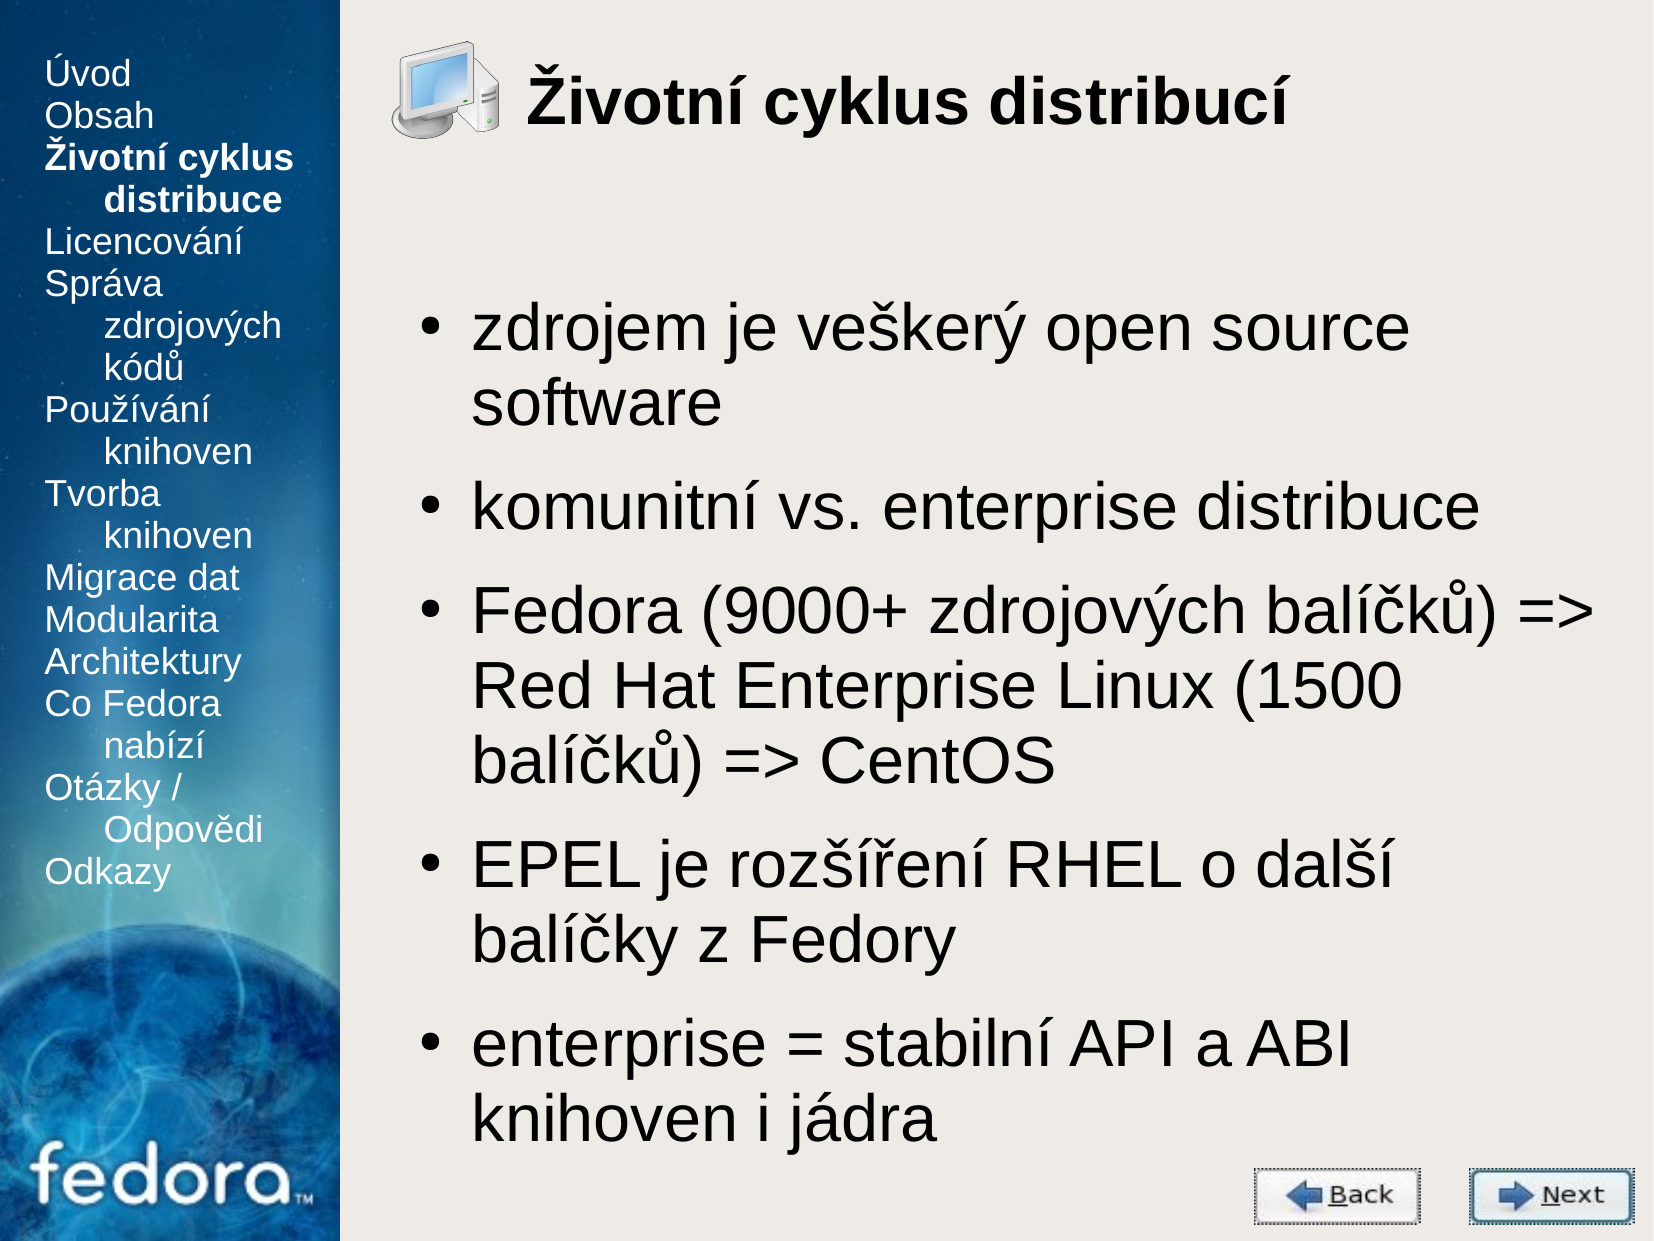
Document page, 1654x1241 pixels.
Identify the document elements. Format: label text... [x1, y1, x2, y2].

text_box Životní cyklus distribucí [511, 56, 1316, 147]
picture [0, 0, 1654, 1241]
text_box Úvod Obsah Životní cyklus distribuce Licencování Správa zdrojových kódů Používání knihoven Tvorba knihoven Migrace dat Modularita Architektury Co Fedora nabízí Otázky / Odpovědi Odkazy [29, 45, 327, 901]
list zdrojem je veškerý open source software komunitní vs. enterprise distribuce Fedora (9000+ zdrojových balíčků) => Red Hat Enterprise Linux (1500 balíčků) => CentOS EPEL je rozšíření RHEL o další balíčky z Fedory enterprise = stabilní API a ABI knihoven i jádra [400, 290, 1617, 1157]
